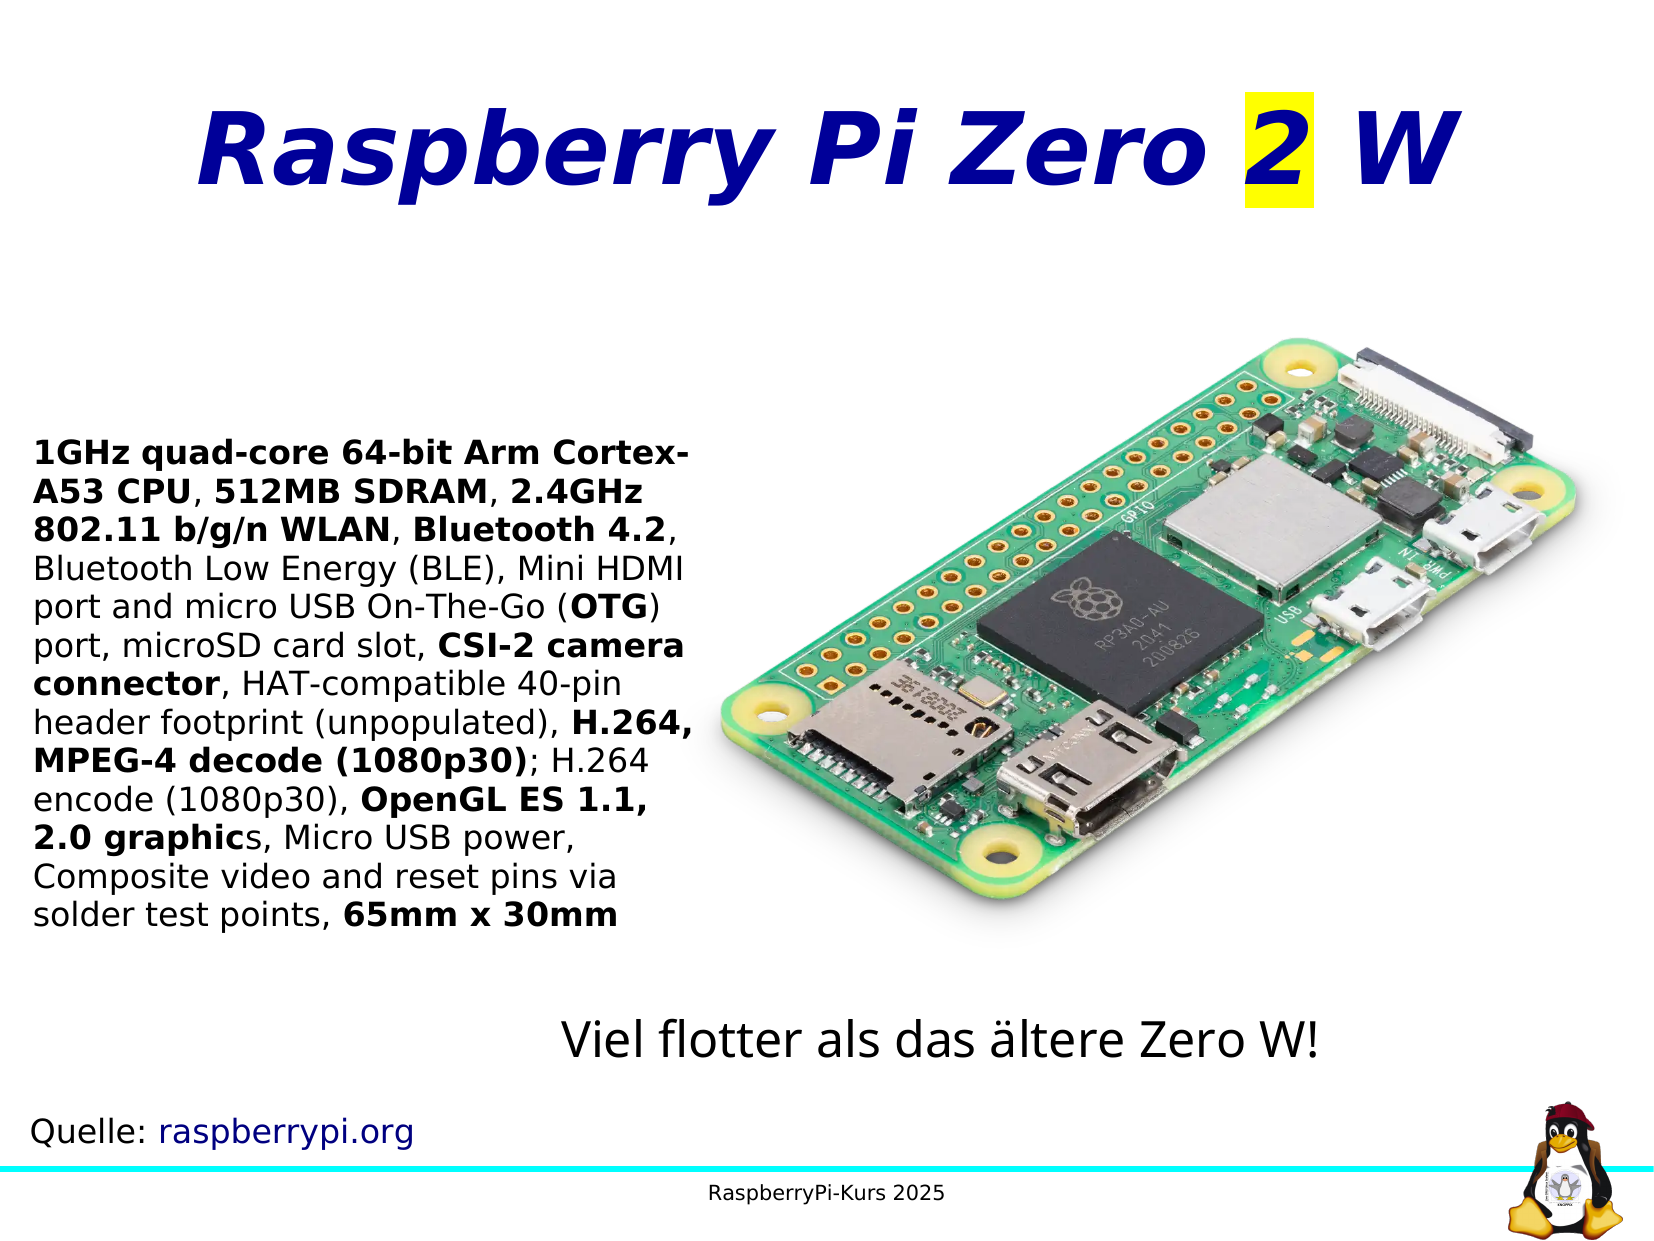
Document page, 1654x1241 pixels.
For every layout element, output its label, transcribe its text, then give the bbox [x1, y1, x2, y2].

title Raspberry Pi Zero 2 W [121, 33, 1534, 267]
text_box Viel flotter als das ältere Zero W! [561, 1003, 1506, 1121]
picture [649, 295, 1654, 965]
list 1GHz quad-core 64-bit Arm Cortex-A53 CPU, 512MB SDRAM, 2.4GHz 802.11 b/g/n WLAN, Bluetooth 4.2, Bluetooth Low Energy (BLE), Mini HDMI port and micro USB On-The-Go (OTG) port, microSD card slot, CSI-2 camera connector, HAT-compatible 40-pin header footprint (unpopulated), H.264, MPEG-4 decode (1080p30); H.264 encode (1080p30), OpenGL ES 1.1, 2.0 graphics, Micro USB power, Composite video and reset pins via solder test points, 65mm x 30mm [32, 433, 709, 1119]
picture [1505, 1100, 1625, 1241]
text_box Quelle: raspberrypi.org [29, 1113, 473, 1152]
